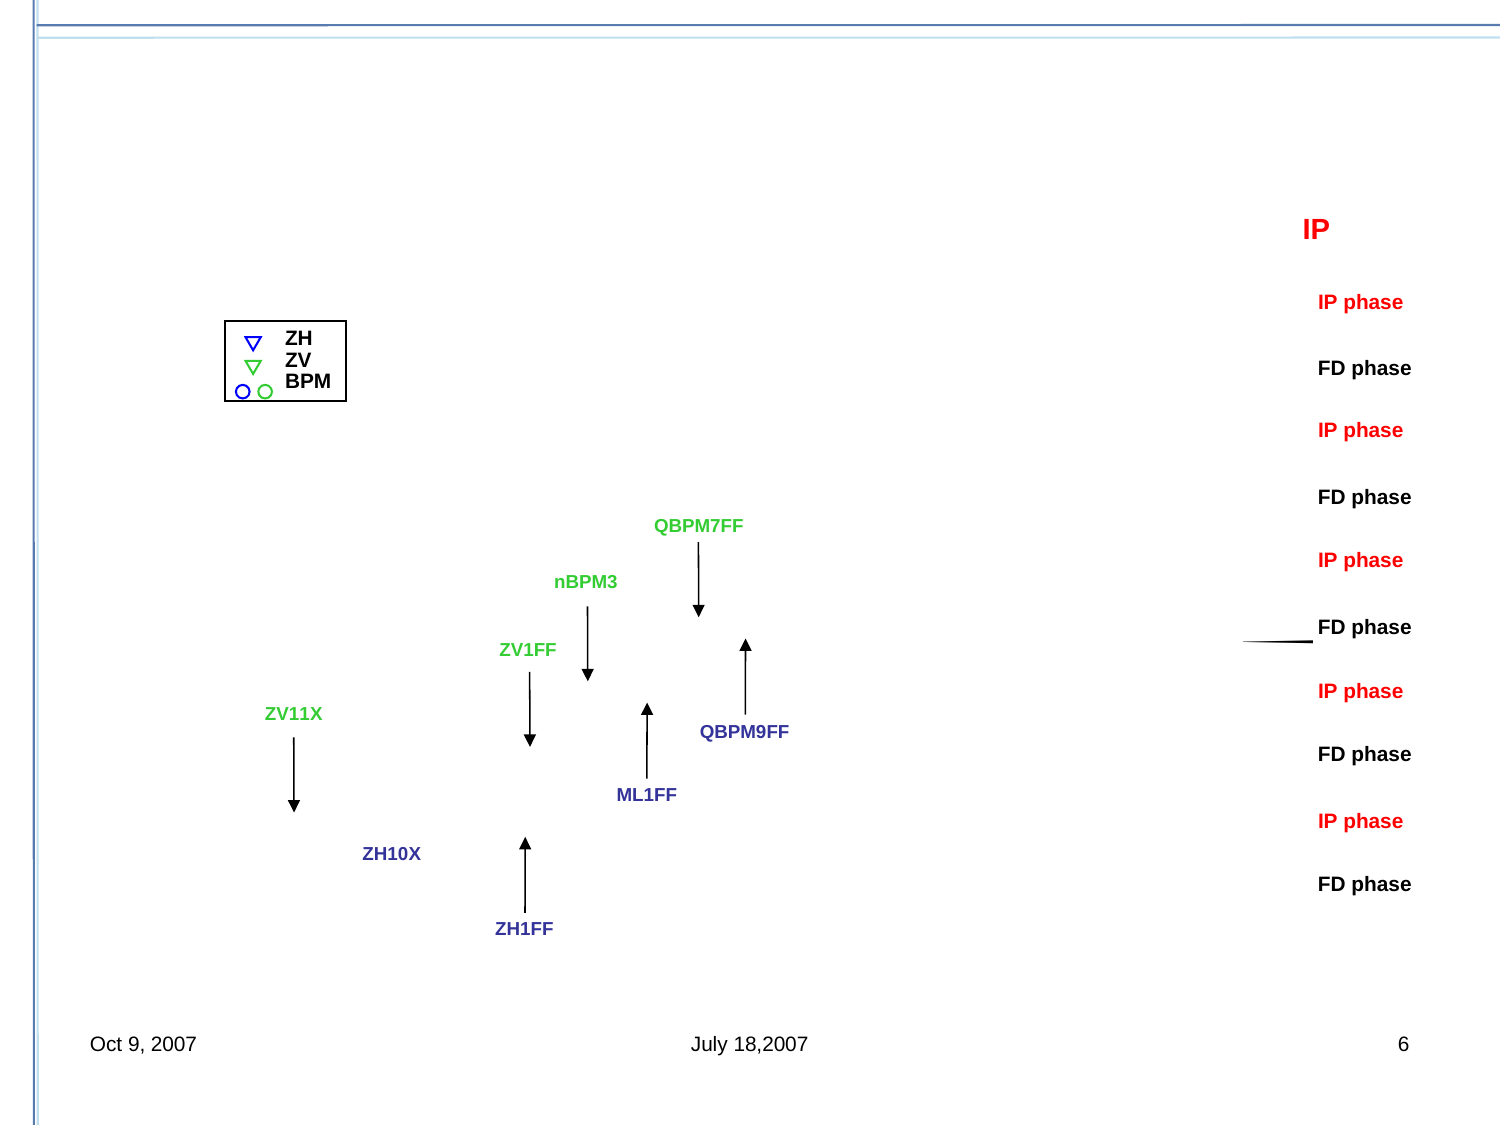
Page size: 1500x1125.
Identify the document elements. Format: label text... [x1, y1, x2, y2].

text_box IP phase [1303, 673, 1419, 711]
text_box QBPM7FF [639, 509, 759, 545]
text_box ML1FF [601, 778, 693, 814]
picture [62, 37, 1313, 1038]
text_box IP [1287, 207, 1346, 254]
text_box FD phase [1303, 736, 1427, 774]
text_box IP phase [1303, 284, 1419, 322]
text_box FD phase [1303, 350, 1427, 388]
text_box nBPM3 [539, 565, 633, 601]
text_box IP phase [1303, 803, 1419, 841]
text_box ZV1FF [484, 632, 572, 668]
text_box QBPM9FF [685, 715, 805, 751]
text_box ZV11X [250, 696, 338, 732]
text_box IP phase [1303, 542, 1419, 580]
text_box ZH1FF [480, 912, 569, 948]
text_box IP phase [1303, 412, 1419, 450]
text_box FD phase [1303, 866, 1427, 904]
text_box FD phase [1303, 609, 1427, 647]
text_box ZH10X [347, 837, 436, 873]
text_box FD phase [1303, 480, 1427, 518]
text_box ZH ZV BPM [224, 320, 346, 402]
